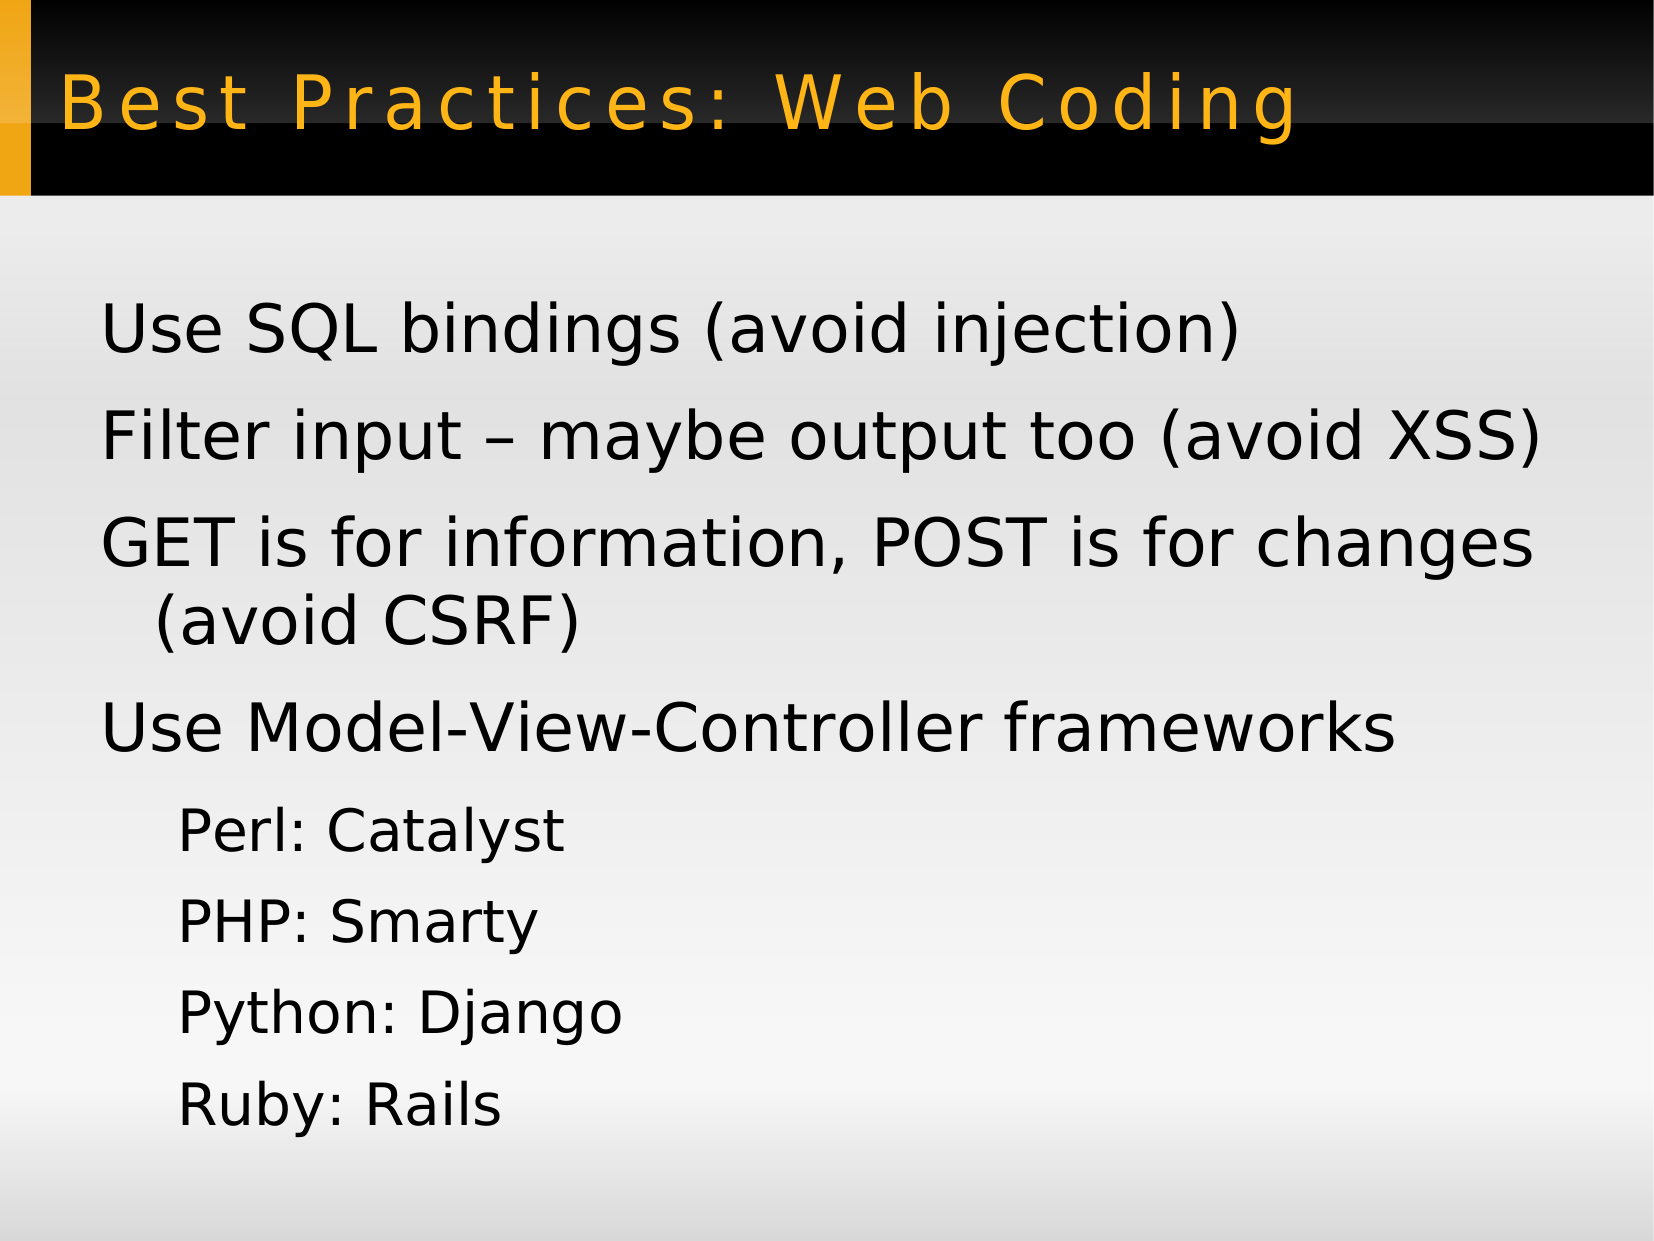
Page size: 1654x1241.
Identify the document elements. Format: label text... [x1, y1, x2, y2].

list Use SQL bindings (avoid injection) Filter input – maybe output too (avoid XSS) GET is for information, POST is for changes (avoid CSRF) Use Model-View-Controller frameworks Perl: Catalyst PHP: Smarty Python: Django Ruby: Rails [82, 290, 1571, 1217]
picture [0, 0, 1654, 1241]
title Best Practices: Web Coding [59, 36, 1613, 171]
